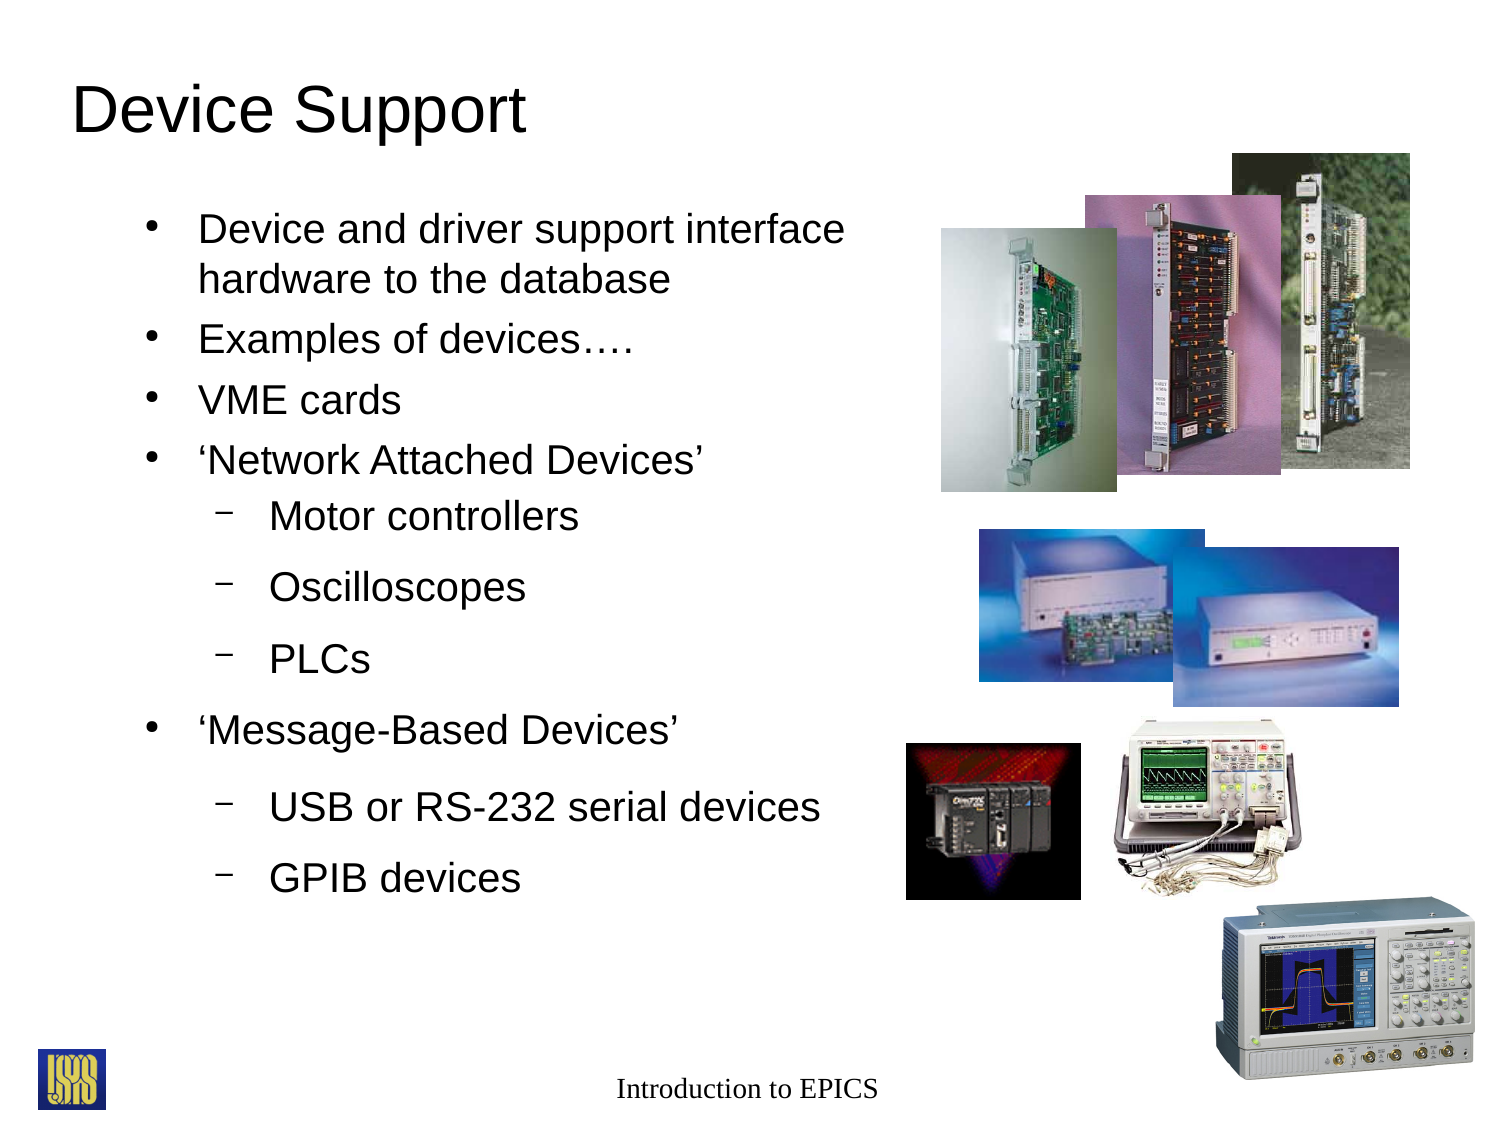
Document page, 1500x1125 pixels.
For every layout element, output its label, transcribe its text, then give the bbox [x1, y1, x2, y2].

picture [1110, 716, 1475, 1081]
title Device Support [21, 65, 1459, 154]
picture [38, 1049, 106, 1110]
picture [906, 743, 1081, 901]
list Device and driver support interface hardware to the database Examples of devices…. VME cards ‘Network Attached Devices’ Motor controllers Oscilloscopes PLCs ‘Message-Based Devices’ USB or RS-232 serial devices GPIB devices [112, 193, 1021, 1008]
picture [941, 153, 1410, 492]
picture [979, 529, 1399, 708]
